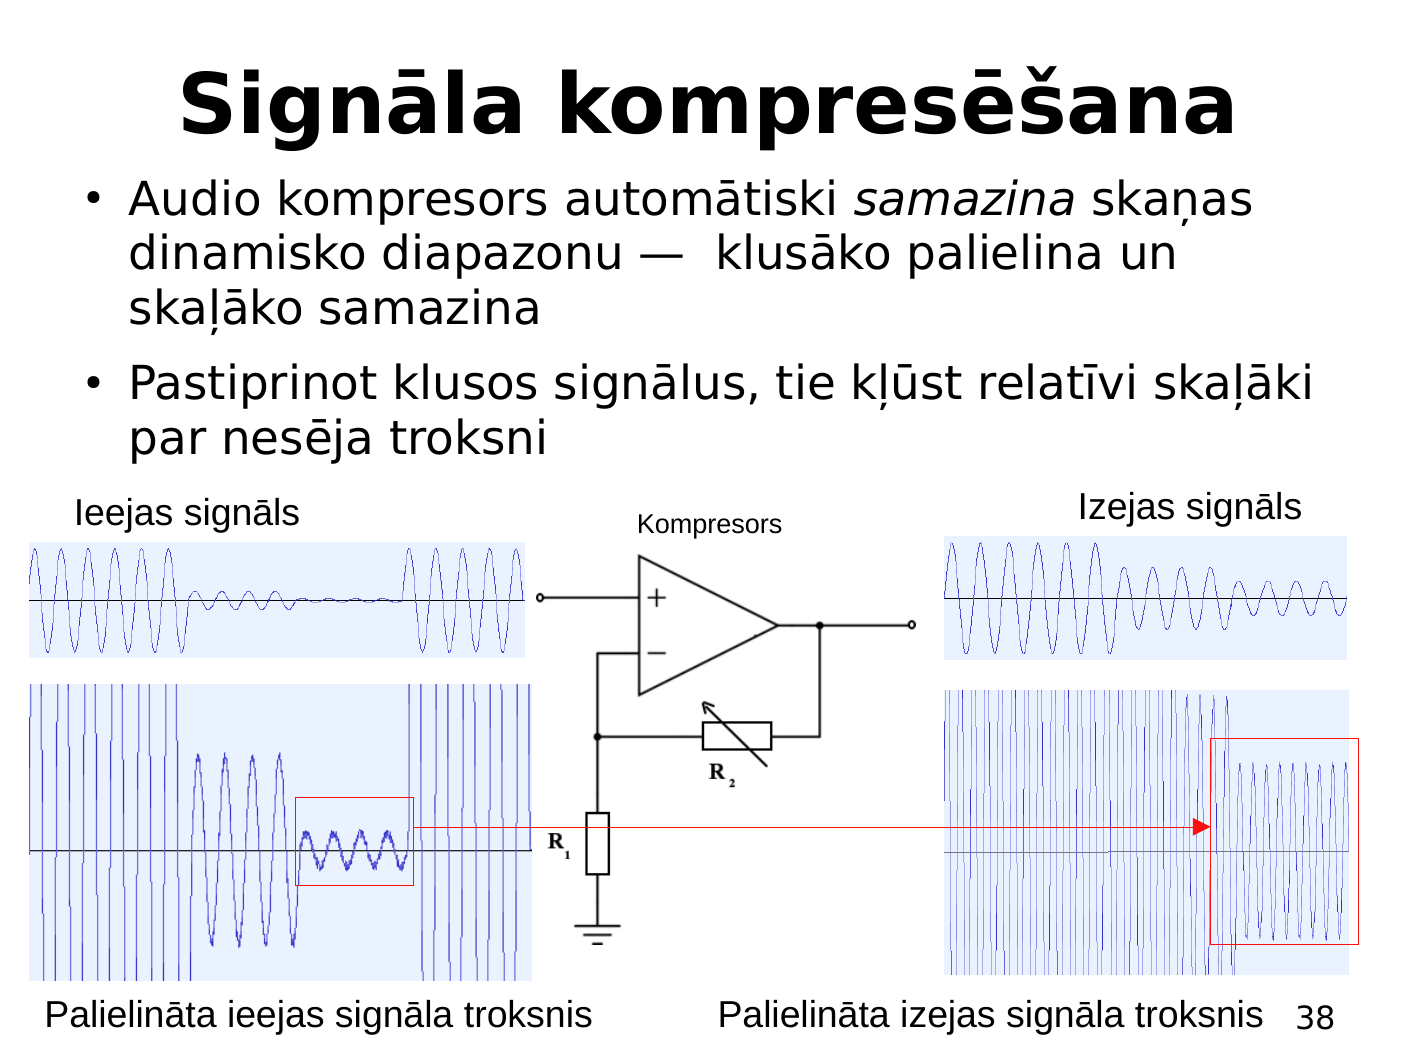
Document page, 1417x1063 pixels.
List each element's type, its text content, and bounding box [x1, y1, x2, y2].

picture [536, 553, 916, 827]
picture [29, 684, 532, 981]
text_box Kompresors [622, 501, 798, 548]
text_box Palielināta izejas signāla troksnis [702, 985, 1279, 1043]
picture [944, 536, 1347, 660]
picture [944, 690, 1349, 827]
picture [29, 542, 525, 658]
picture [536, 828, 916, 945]
text_box Ieejas signāls [59, 484, 316, 542]
list Audio kompresors automātiski samazina skaņas dinamisko diapazonu — klusāko palielina un skaļāko samazina Pastiprinot klusos signālus, tie kļūst relatīvi skaļāki par nesēja troksni [70, 171, 1346, 466]
text_box Izejas signāls [1062, 478, 1318, 536]
picture [944, 828, 1349, 975]
text_box Palielināta ieejas signāla troksnis [29, 986, 608, 1044]
picture [1211, 739, 1349, 944]
title Signāla kompresēšana [70, 42, 1346, 168]
picture [296, 798, 413, 885]
